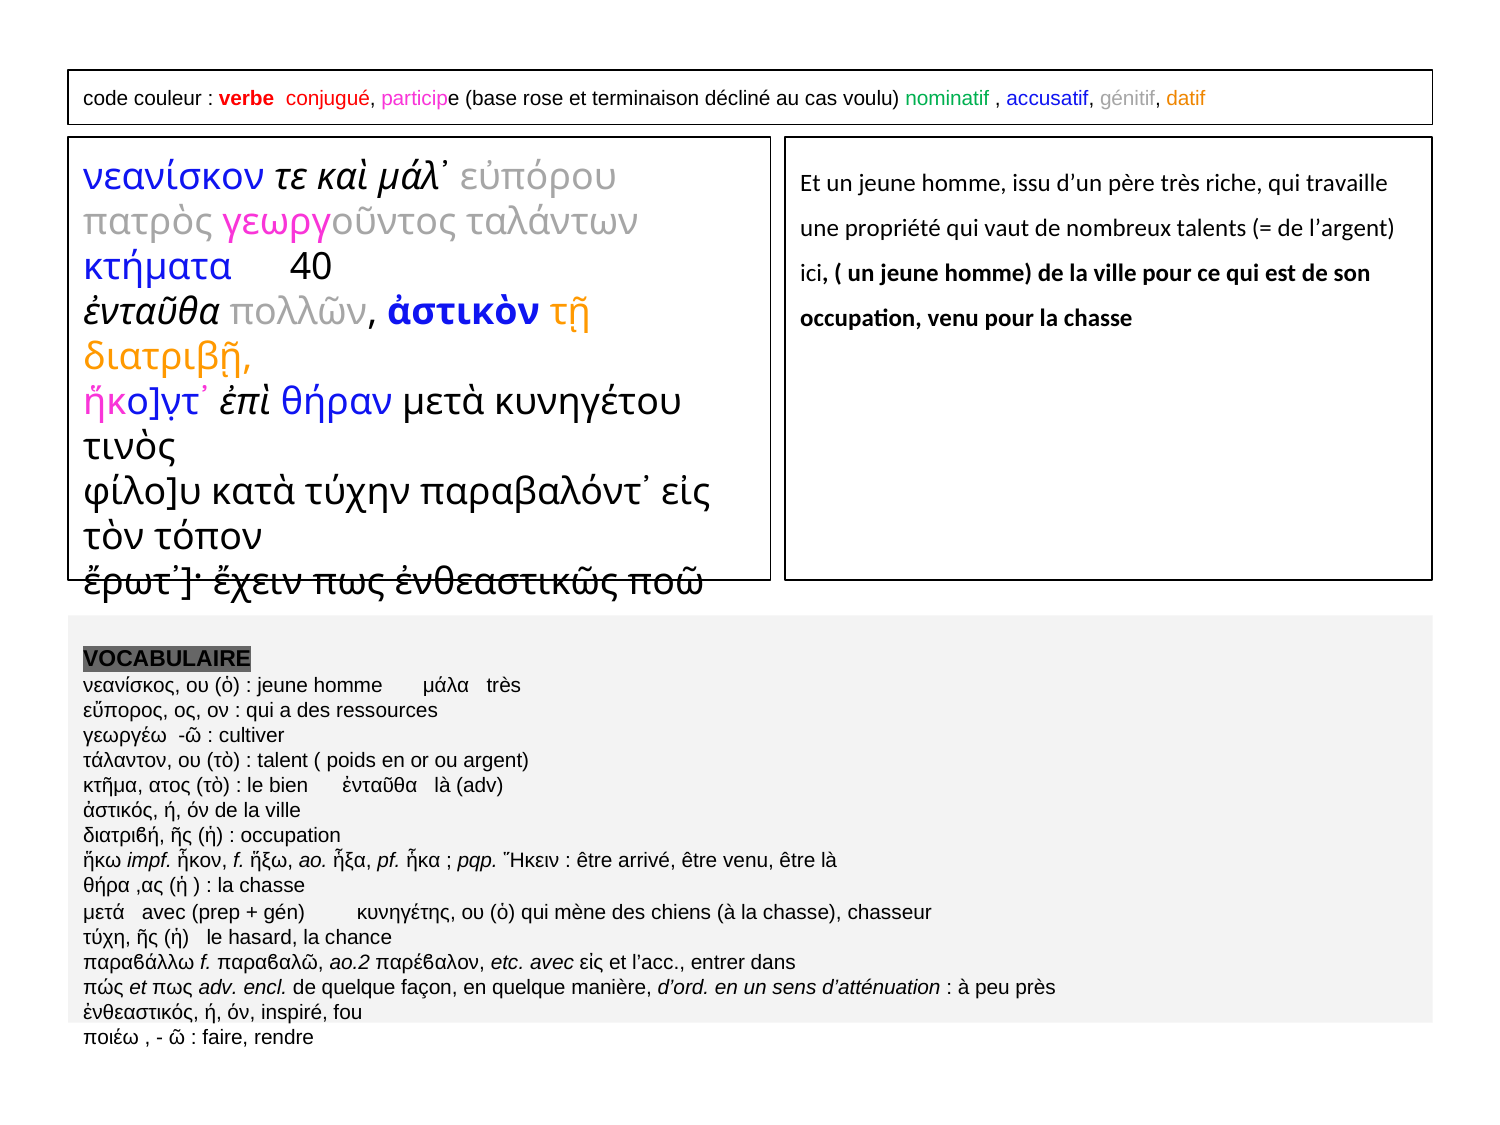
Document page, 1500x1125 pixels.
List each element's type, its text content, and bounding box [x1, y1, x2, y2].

text_box code couleur : verbe conjugué, participe (base rose et terminaison décliné au cas voulu) nominatif , accusatif, génitif, datif [68, 70, 1433, 125]
text_box Et un jeune homme, issu d’un père très riche, qui travaille une propriété qui vaut de nombreux talents (= de l’argent) ici, ( un jeune homme) de la ville pour ce qui est de son occupation, venu pour la chasse [785, 136, 1432, 581]
text_box νεανίσκον τε καὶ μάλ᾽ εὐπόρου πατρὸς γεωργοῦντος ταλάντων κτήματα 40 ἐνταῦθα πολλῶν, ἀστικὸν τῇ διατριβῇ, ἥκο]ν̣τ᾽ ἐπὶ θήραν μετὰ κυνηγέτου τινὸς φίλο]υ κατὰ τύχην παραβαλόντ᾽ εἰς τὸν τόπον ἔρωτ᾽]· ἔχειν πως ἐνθεαστικῶς ποῶ [68, 136, 771, 581]
text_box VOCABULAIRE νεανίσκος, ου (ὁ) : jeune homme μάλα très εὔπορος, ος, ον : qui a des ressources γεωργέω -ῶ : cultiver τάλαντον, ου (τὸ) : talent ( poids en or ou argent) κτῆμα, ατος (τὸ) : le bien ἐνταῦθα là (adv) ἀστικός, ή, όν de la ville διατριϐή, ῆς (ἡ) : occupation ἥκω impf. ἧκον, f. ἥξω, ao. ἧξα, pf. ἧκα ; pqp. Ἥκειν : être arrivé, être venu, être là θήρα ,ας (ἡ ) : la chasse μετά avec (prep + gén) κυνηγέτης, ου (ὁ) qui mène des chiens (à la chasse), chasseur τύχη, ῆς (ἡ) le hasard, la chance παραϐάλλω f. παραϐαλῶ, ao.2 παρέϐαλον, etc. avec εἰς et l’acc., entrer dans πώς et πως adv. encl. de quelque façon, en quelque manière, d’ord. en un sens d’atténuation : à peu près ἐνθεαστικός, ή, όν, inspiré, fou ποιέω , - ῶ : faire, rendre [68, 615, 1433, 1023]
